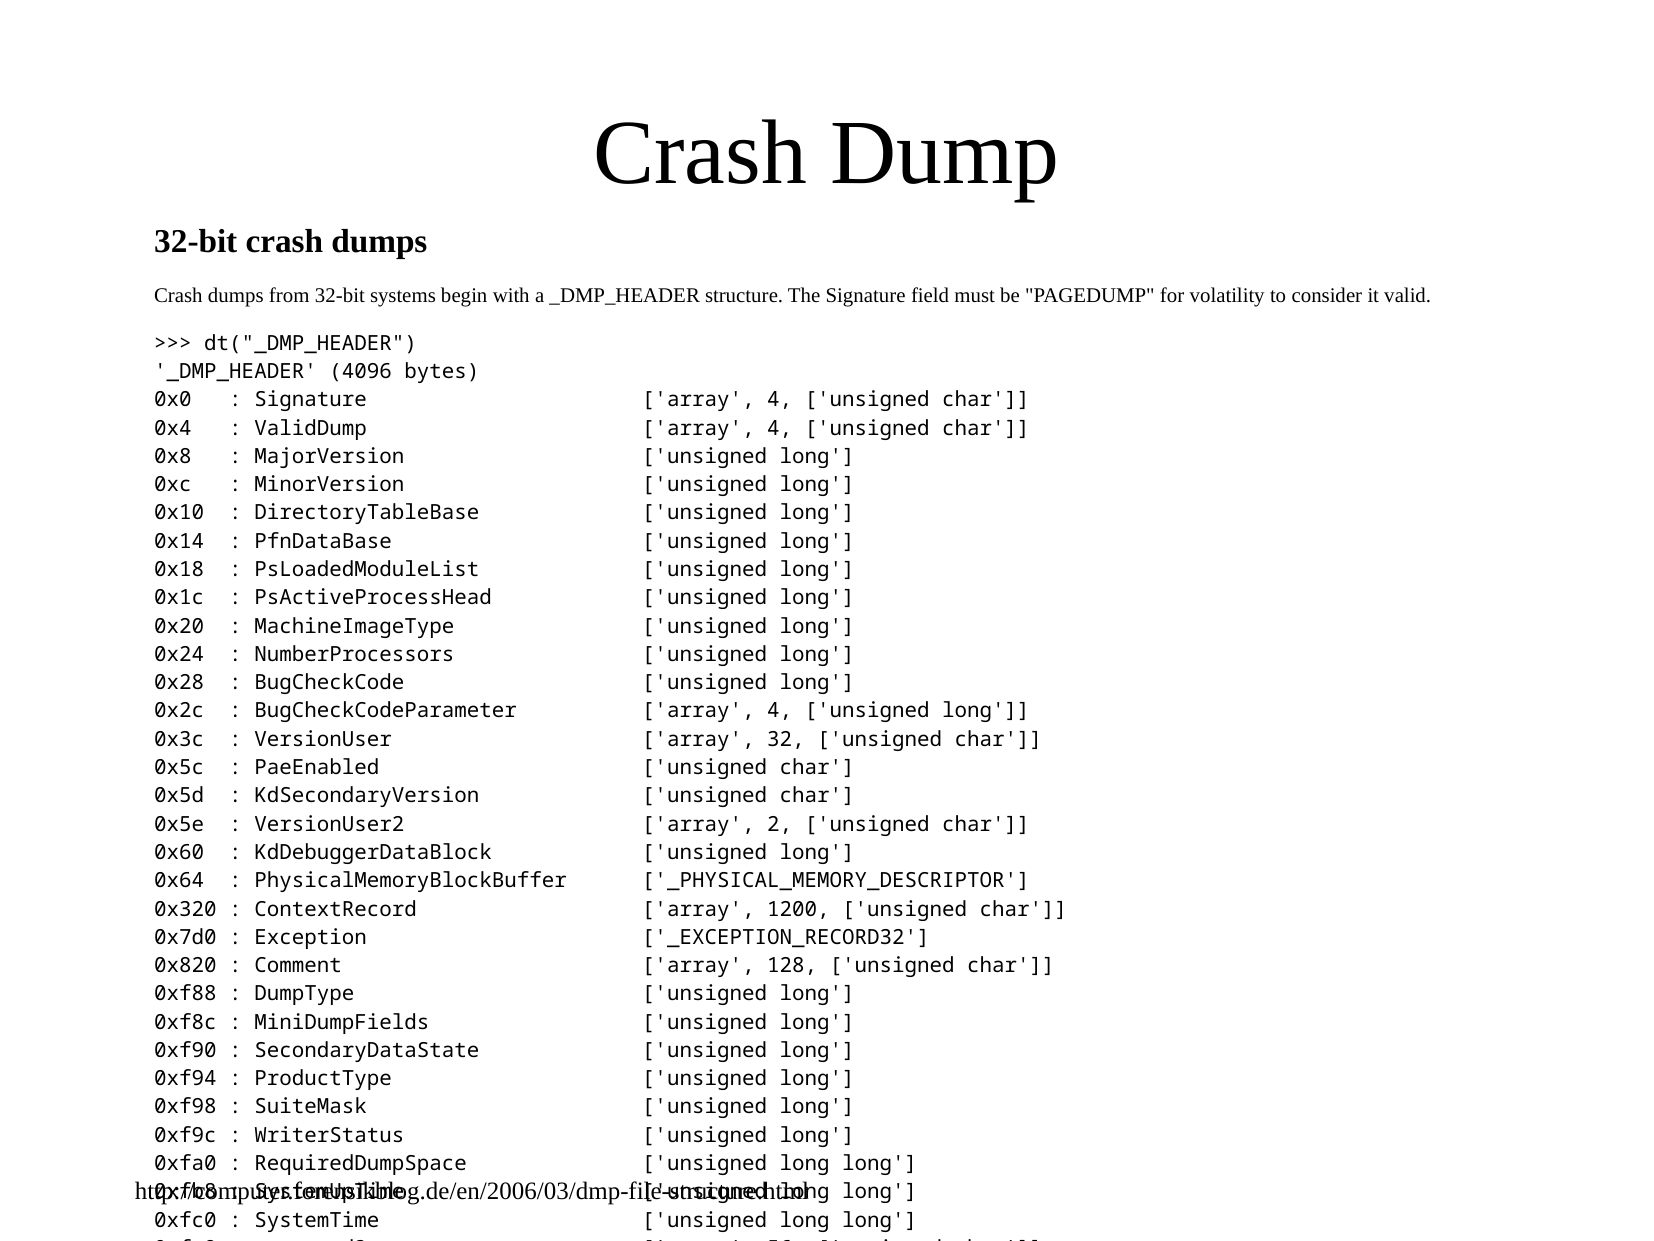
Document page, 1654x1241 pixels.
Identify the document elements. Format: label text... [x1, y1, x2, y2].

text_box http://computer.forensikblog.de/en/2006/03/dmp-file-structure.html [120, 1170, 1036, 1214]
title Crash Dump [82, 49, 1571, 257]
text_box 32-bit crash dumps Crash dumps from 32-bit systems begin with a _DMP_HEADER structure. The Signature field must be "PAGEDUMP" for volatility to consider it valid. >>> dt("_DMP_HEADER") '_DMP_HEADER' (4096 bytes) 0x0 : Signature ['array', 4, ['unsigned char']] 0x4 : ValidDump ['array', 4, ['unsigned char']] 0x8 : MajorVersion ['unsigned long'] 0xc : MinorVersion ['unsigned long'] 0x10 : DirectoryTableBase ['unsigned long'] 0x14 : PfnDataBase ['unsigned long'] 0x18 : PsLoadedModuleList ['unsigned long'] 0x1c : PsActiveProcessHead ['unsigned long'] 0x20 : MachineImageType ['unsigned long'] 0x24 : NumberProcessors ['unsigned long'] 0x28 : BugCheckCode ['unsigned long'] 0x2c : BugCheckCodeParameter ['array', 4, ['unsigned long']] 0x3c : VersionUser ['array', 32, ['unsigned char']] 0x5c : PaeEnabled ['unsigned char'] 0x5d : KdSecondaryVersion ['unsigned char'] 0x5e : VersionUser2 ['array', 2, ['unsigned char']] 0x60 : KdDebuggerDataBlock ['unsigned long'] 0x64 : PhysicalMemoryBlockBuffer ['_PHYSICAL_MEMORY_DESCRIPTOR'] 0x320 : ContextRecord ['array', 1200, ['unsigned char']] 0x7d0 : Exception ['_EXCEPTION_RECORD32'] 0x820 : Comment ['array', 128, ['unsigned char']] 0xf88 : DumpType ['unsigned long'] 0xf8c : MiniDumpFields ['unsigned long'] 0xf90 : SecondaryDataState ['unsigned long'] 0xf94 : ProductType ['unsigned long'] 0xf98 : SuiteMask ['unsigned long'] 0xf9c : WriterStatus ['unsigned long'] 0xfa0 : RequiredDumpSpace ['unsigned long long'] 0xfb8 : SystemUpTime ['unsigned long long'] 0xfc0 : SystemTime ['unsigned long long'] 0xfc8 : reserved3 ['array', 56, ['unsigned char']] [139, 215, 1538, 1137]
